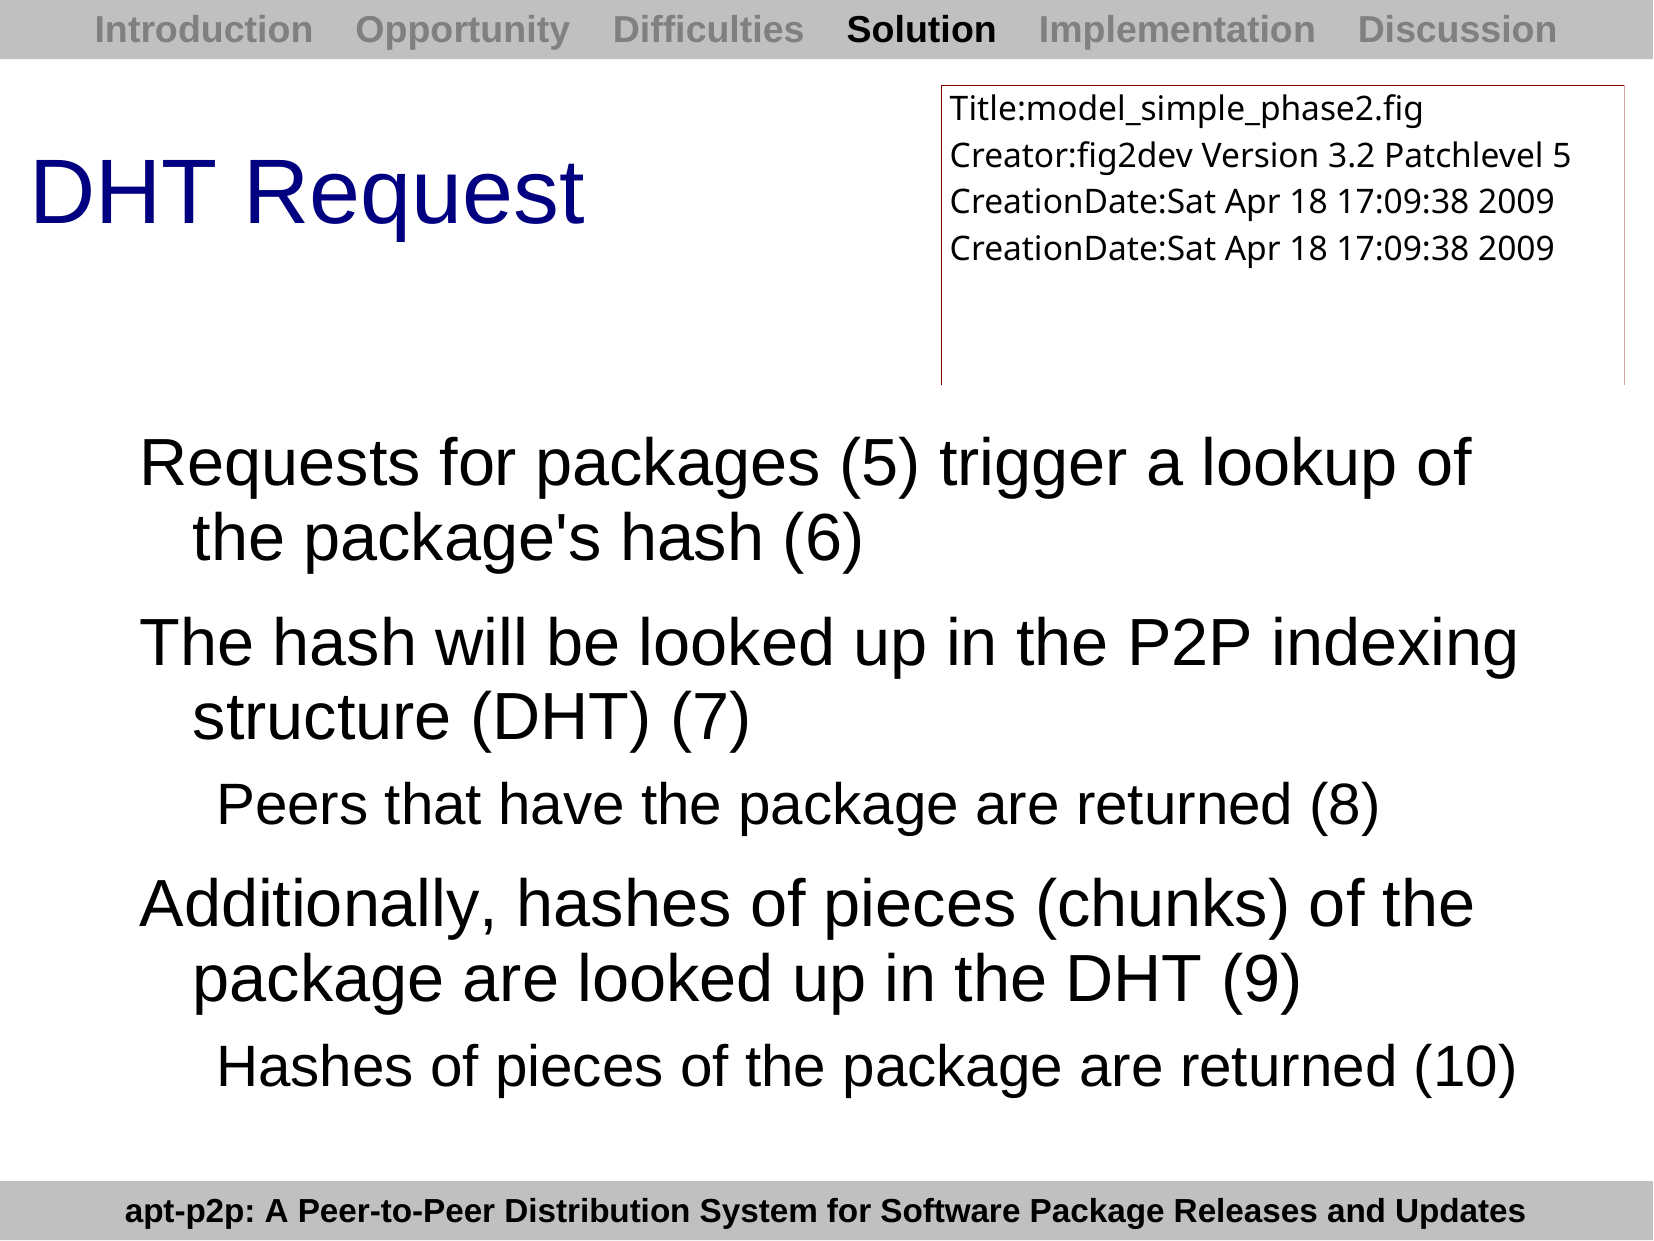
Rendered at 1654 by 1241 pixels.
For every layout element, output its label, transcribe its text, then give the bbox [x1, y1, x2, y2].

picture [938, 82, 1625, 385]
title DHT Request [29, 88, 938, 296]
list Requests for packages (5) trigger a lookup of the package's hash (6) The hash will be looked up in the P2P indexing structure (DHT) (7) Peers that have the package are returned (8) Additionally, hashes of pieces (chunks) of the package are looked up in the DHT (9) Hashes of pieces of the package are returned (10) [121, 425, 1534, 1207]
